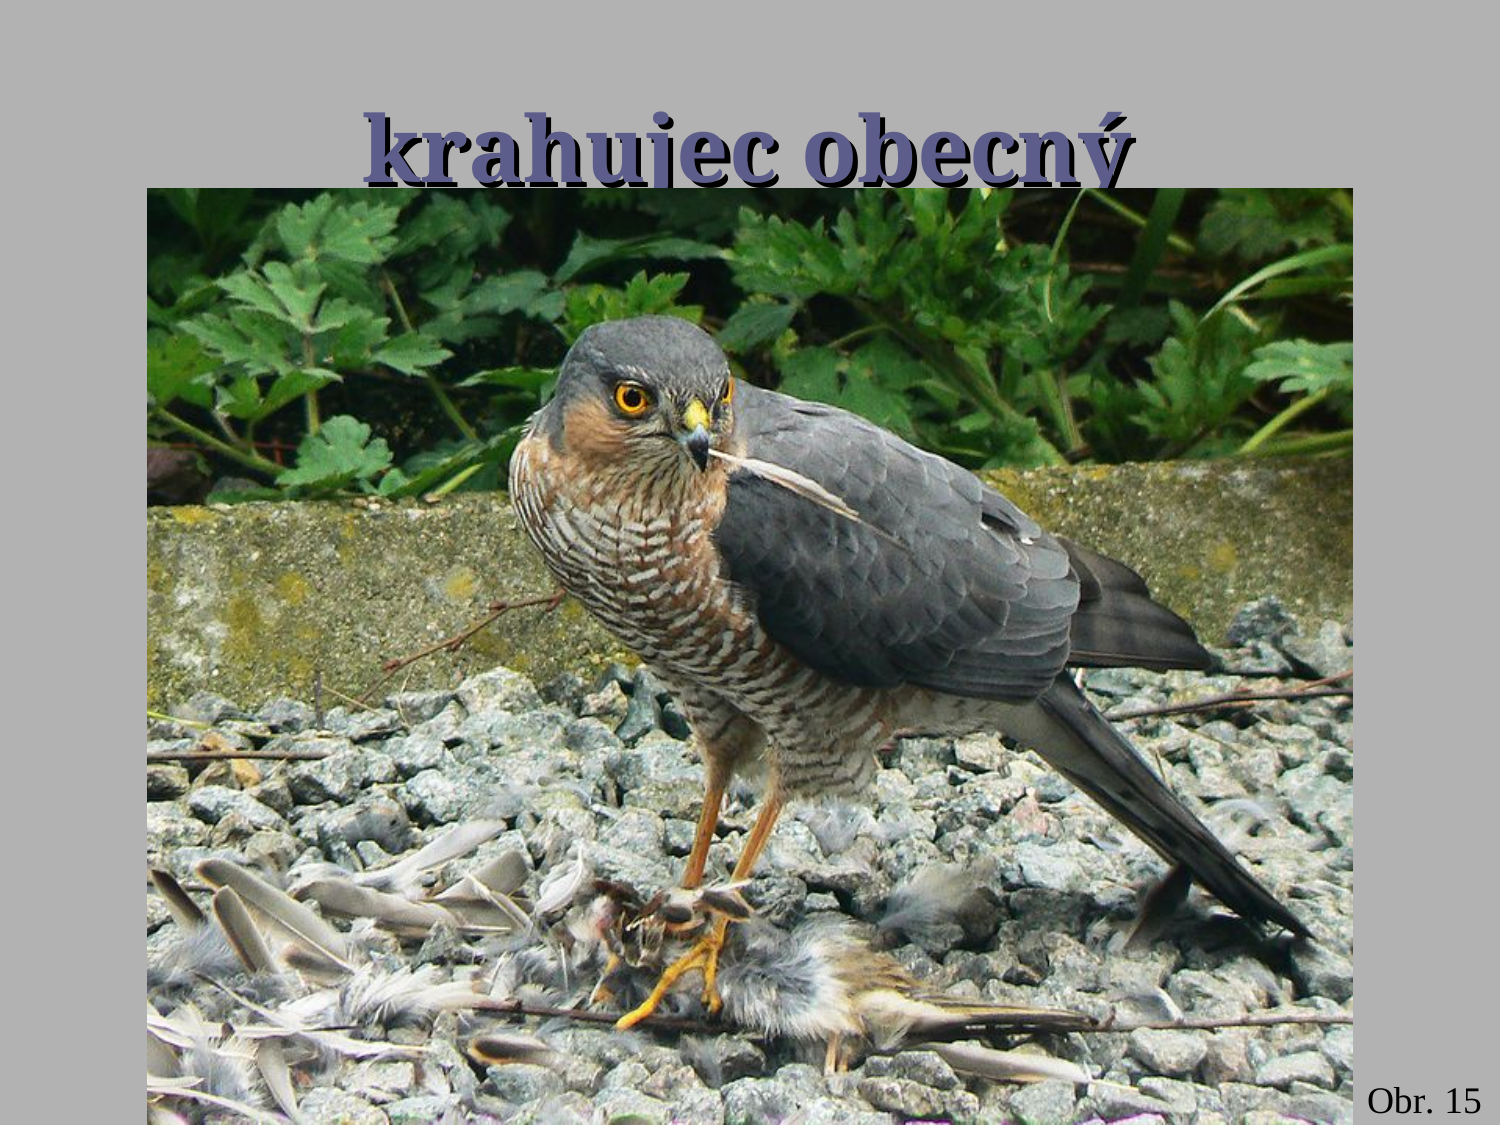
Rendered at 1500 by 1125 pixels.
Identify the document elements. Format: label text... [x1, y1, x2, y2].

title krahujec obecný [49, 37, 1446, 255]
text_box Obr. 15 [1352, 1068, 1500, 1125]
picture [147, 188, 1353, 1125]
